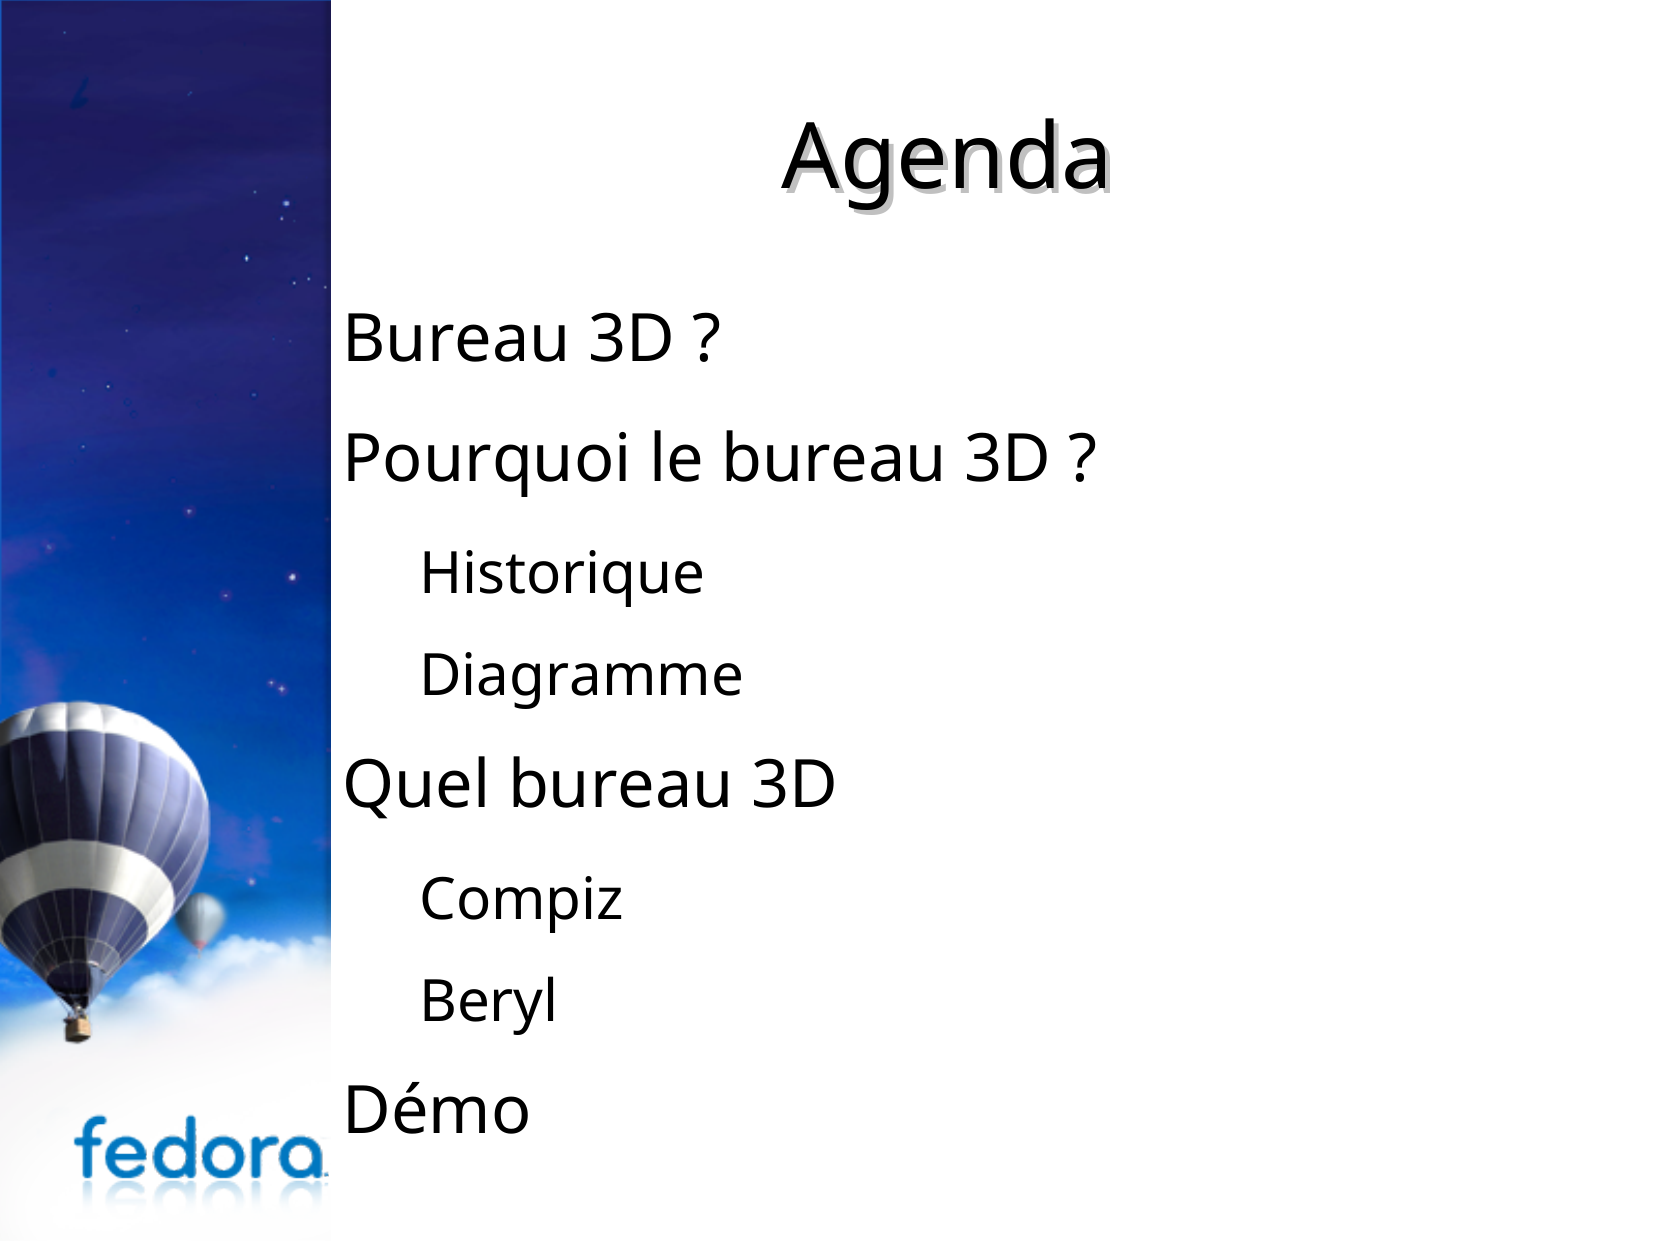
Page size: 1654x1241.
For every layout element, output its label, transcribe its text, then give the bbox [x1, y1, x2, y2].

list Bureau 3D ? Pourquoi le bureau 3D ? Historique Diagramme Quel bureau 3D Compiz Beryl Démo [324, 290, 1571, 1109]
picture [0, 0, 331, 1241]
title Agenda [331, 49, 1571, 257]
